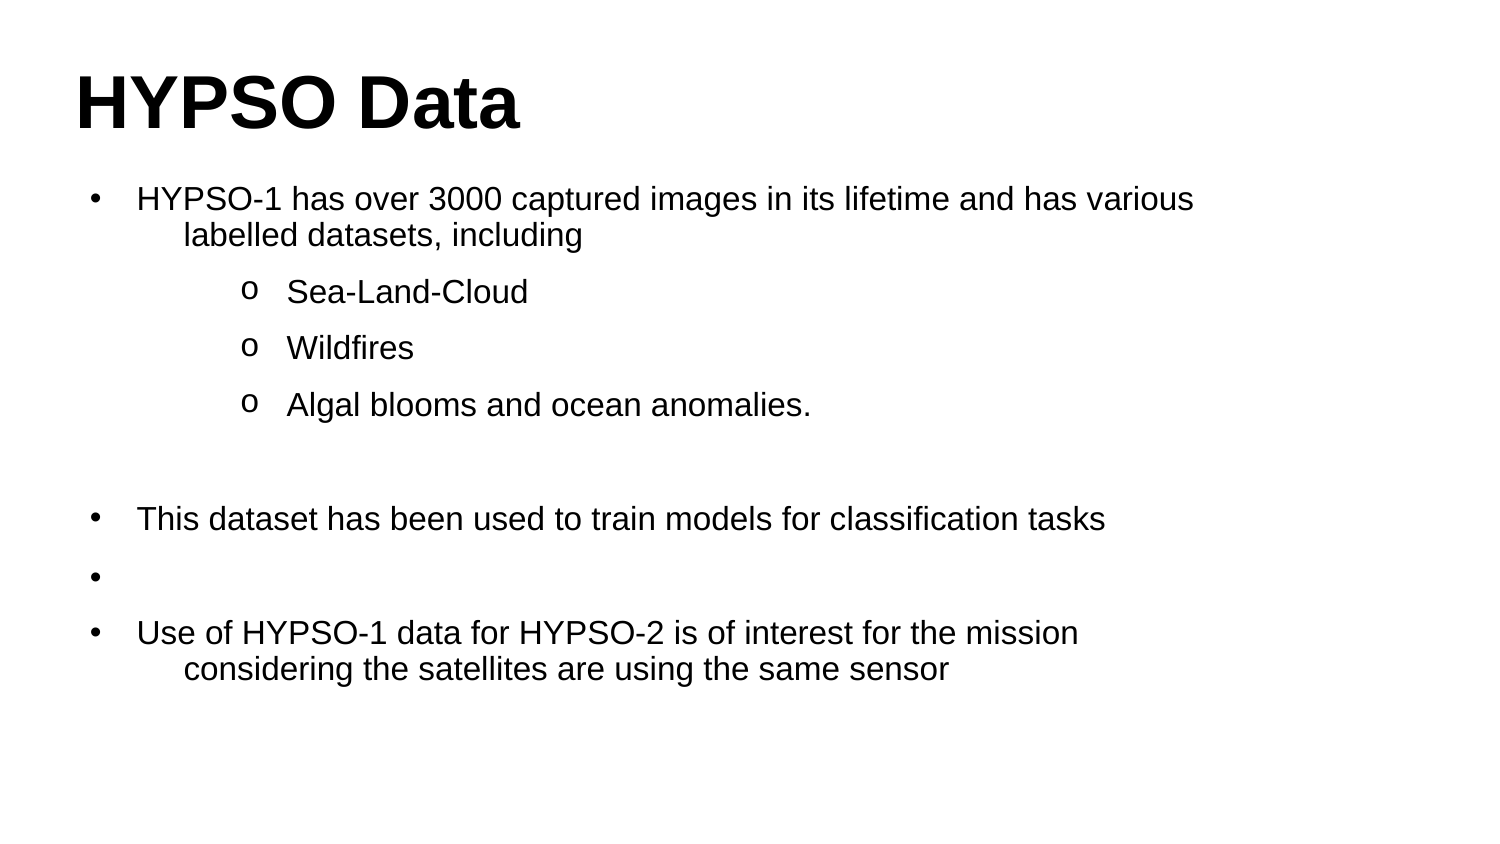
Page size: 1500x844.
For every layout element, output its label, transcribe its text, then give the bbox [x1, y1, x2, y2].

text_box HYPSO-1 has over 3000 captured images in its lifetime and has various labelled datasets, including Sea-Land-Cloud Wildfires Algal blooms and ocean anomalies. This dataset has been used to train models for classification tasks Use of HYPSO-1 data for HYPSO-2 is of interest for the mission considering the satellites are using the same sensor [74, 174, 1269, 746]
title HYPSO Data [75, 33, 1425, 175]
